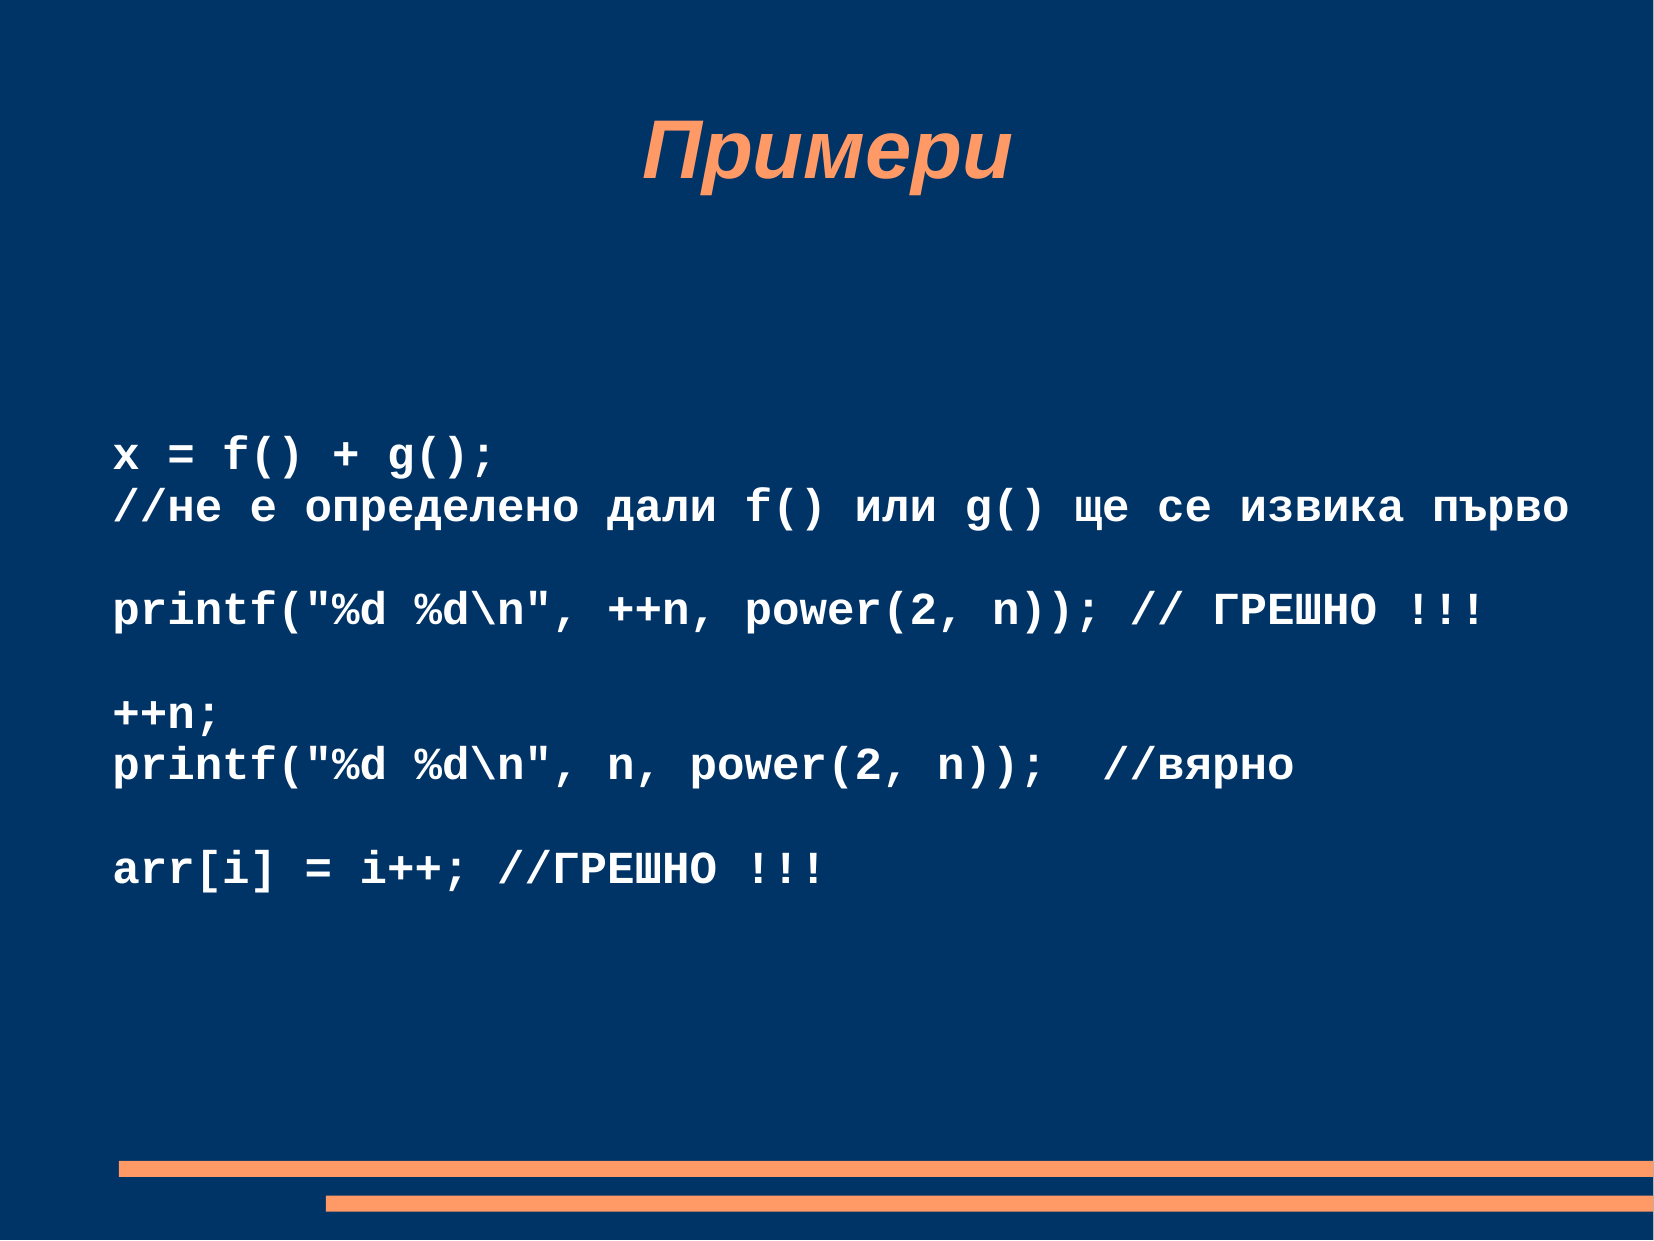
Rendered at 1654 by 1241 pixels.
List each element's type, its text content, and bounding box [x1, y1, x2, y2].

text_box x = f() + g(); //не е определено дали f() или g() ще се извика първо printf("%d %d\n", ++n, power(2, n)); // ГРЕШНО !!! ++n; printf("%d %d\n", n, power(2, n)); //вярно arr[i] = i++; //ГРЕШНО !!! [112, 236, 1595, 1093]
title Примери [121, 46, 1534, 236]
